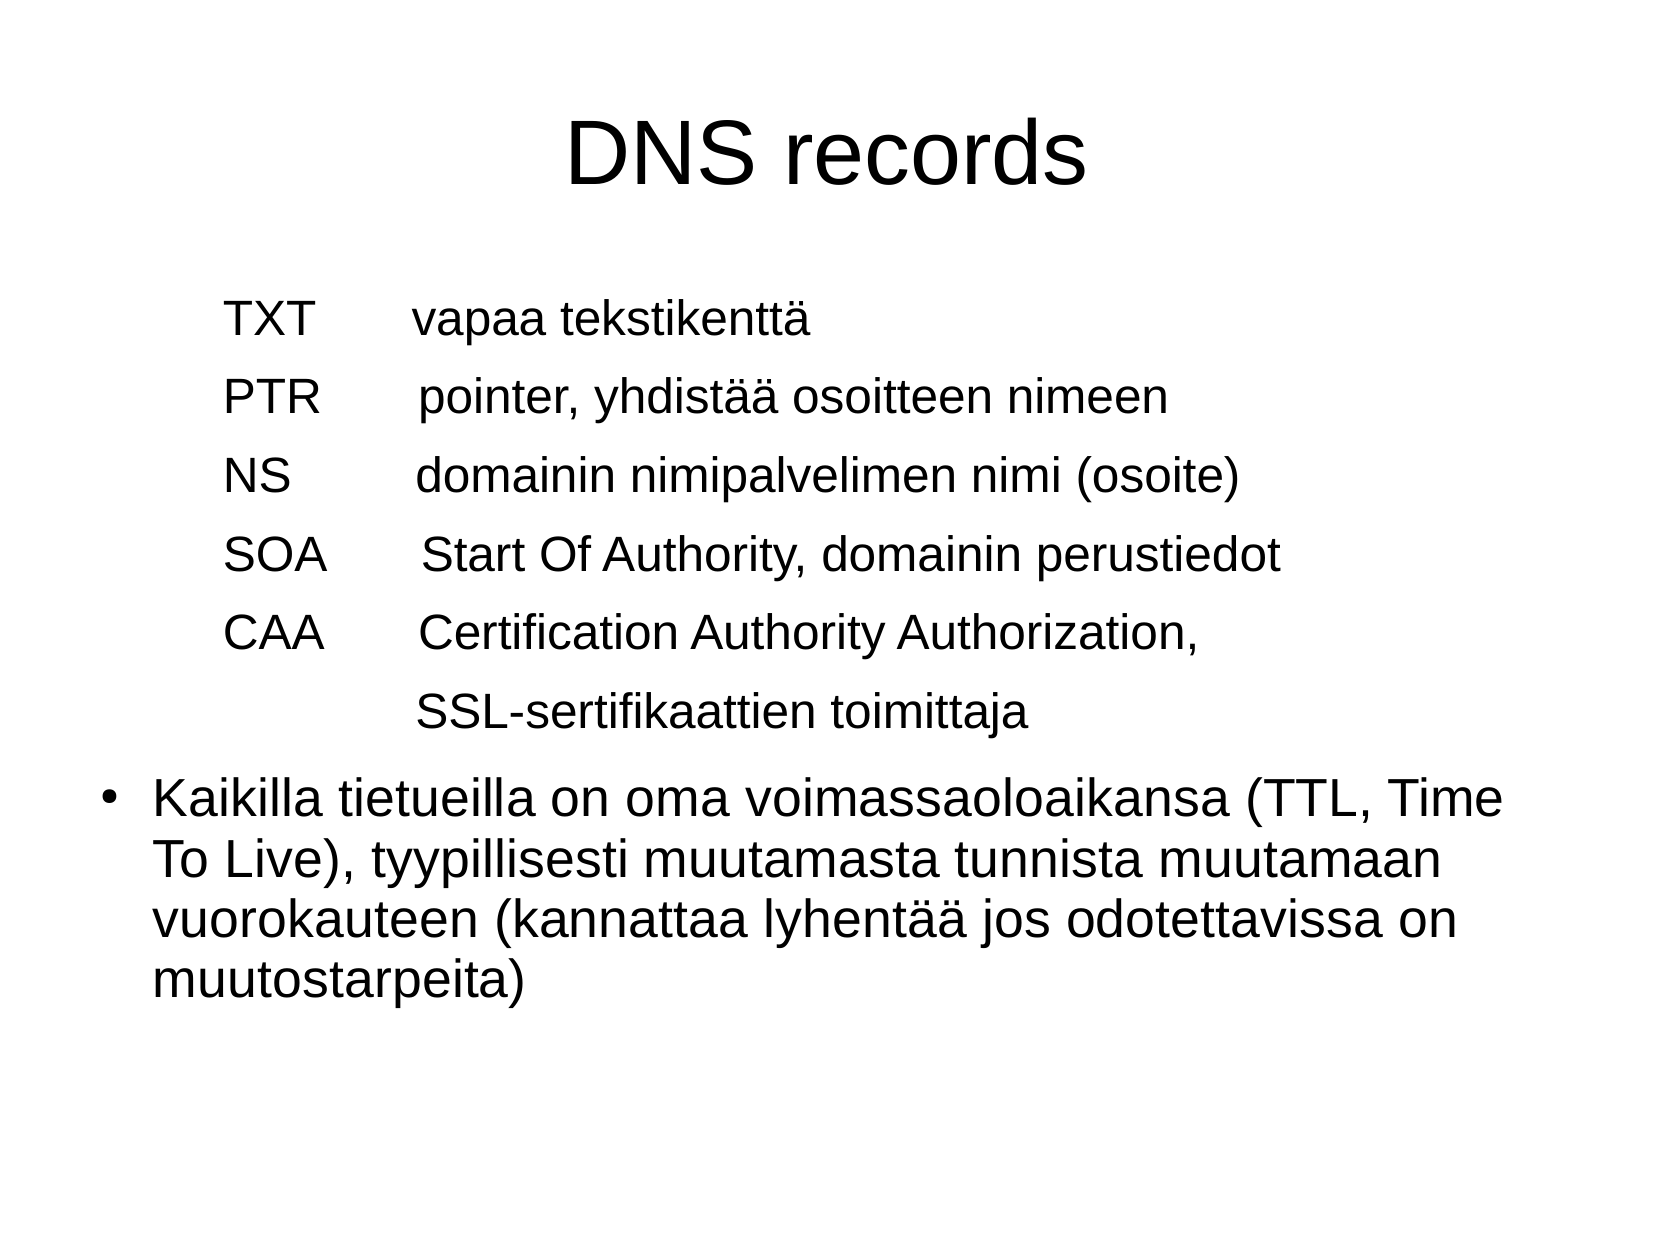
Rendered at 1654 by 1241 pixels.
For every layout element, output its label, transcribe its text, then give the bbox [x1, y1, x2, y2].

title DNS records [82, 49, 1571, 257]
list TXT vapaa tekstikenttä PTR pointer, yhdistää osoitteen nimeen NS domainin nimipalvelimen nimi (osoite) SOA Start Of Authority, domainin perustiedot CAA Certification Authority Authorization, SSL-sertifikaattien toimittaja Kaikilla tietueilla on oma voimassaoloaikansa (TTL, Time To Live), tyypillisesti muutamasta tunnista muutamaan vuorokauteen (kannattaa lyhentää jos odotettavissa on muutostarpeita) [82, 290, 1571, 1010]
